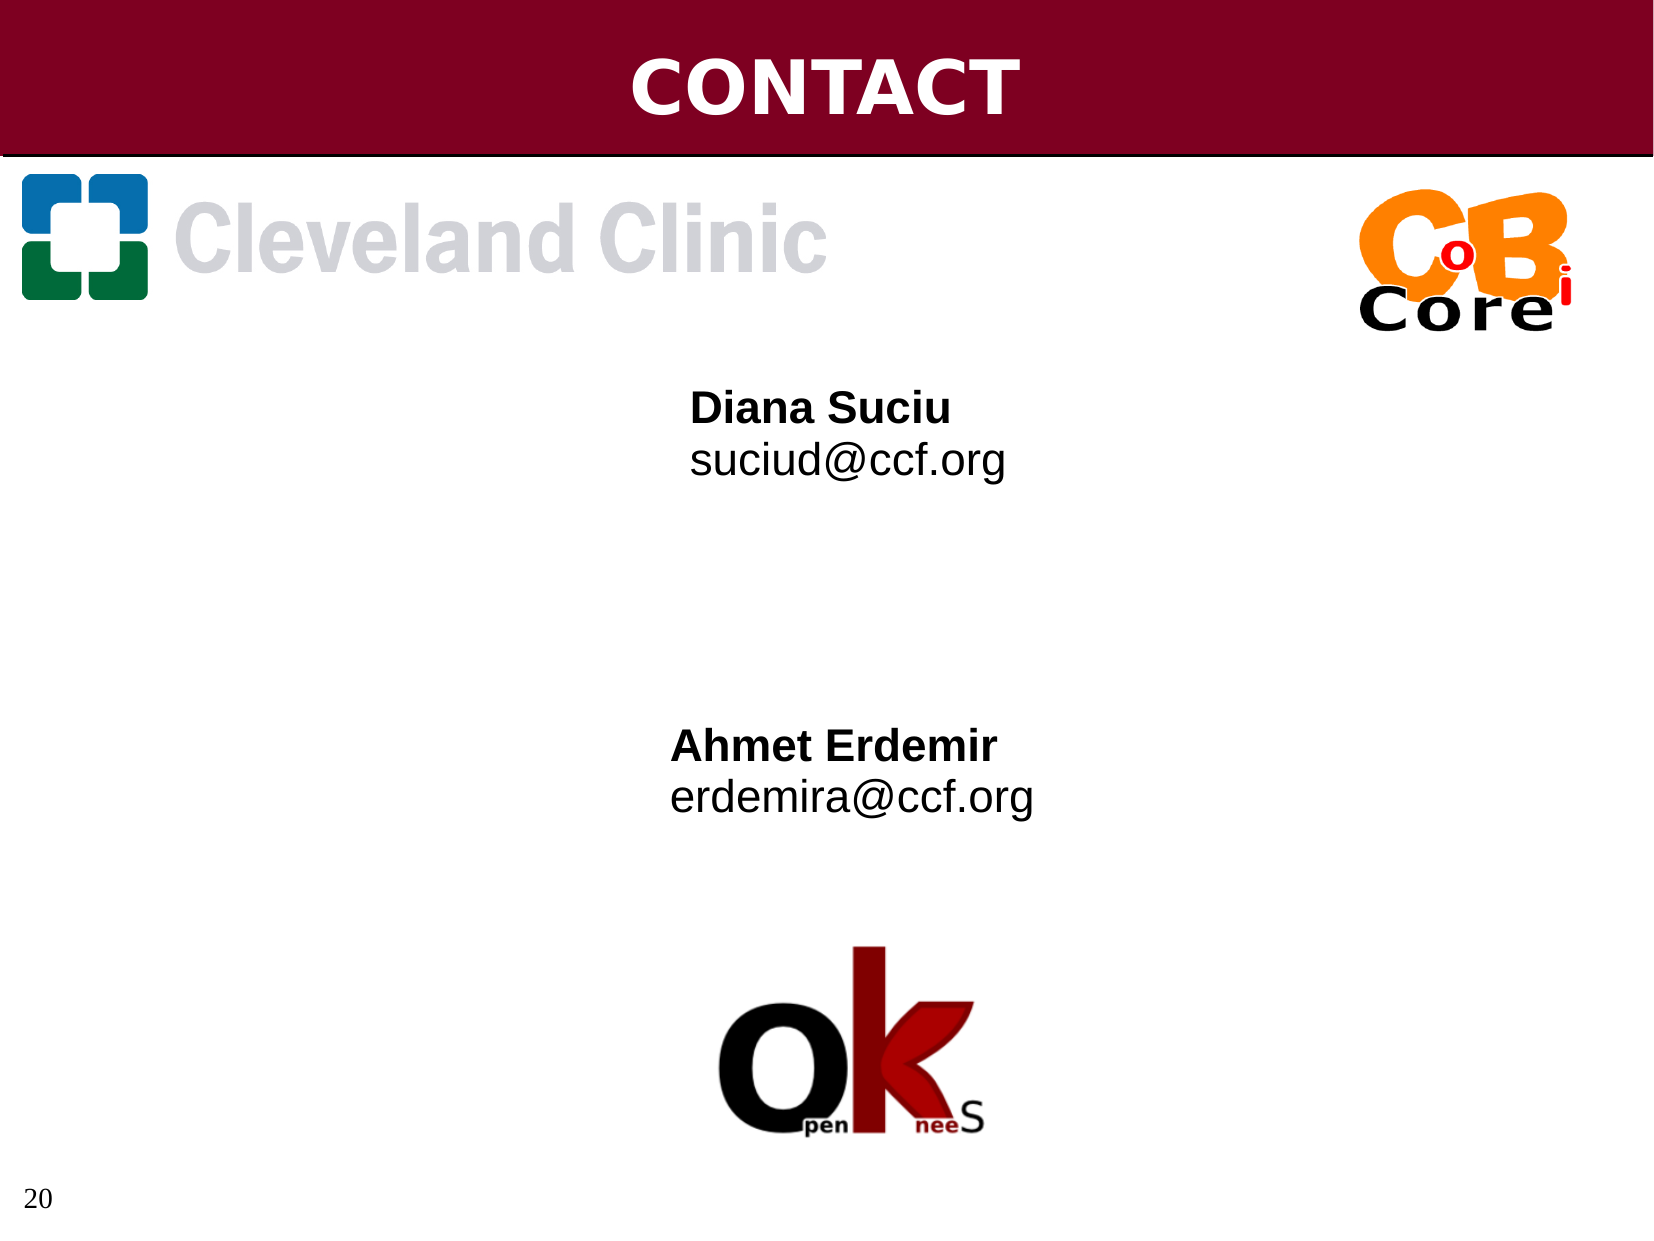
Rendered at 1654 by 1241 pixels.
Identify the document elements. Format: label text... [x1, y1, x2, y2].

picture [712, 937, 995, 1146]
picture [22, 174, 826, 301]
text_box Diana Suciu suciud@ccf.org [675, 375, 1137, 536]
text_box CONTACT [0, 37, 1651, 140]
picture [1355, 187, 1576, 335]
text_box Ahmet Erdemir erdemira@ccf.org [655, 712, 1051, 830]
text_box [0, 0, 1654, 156]
